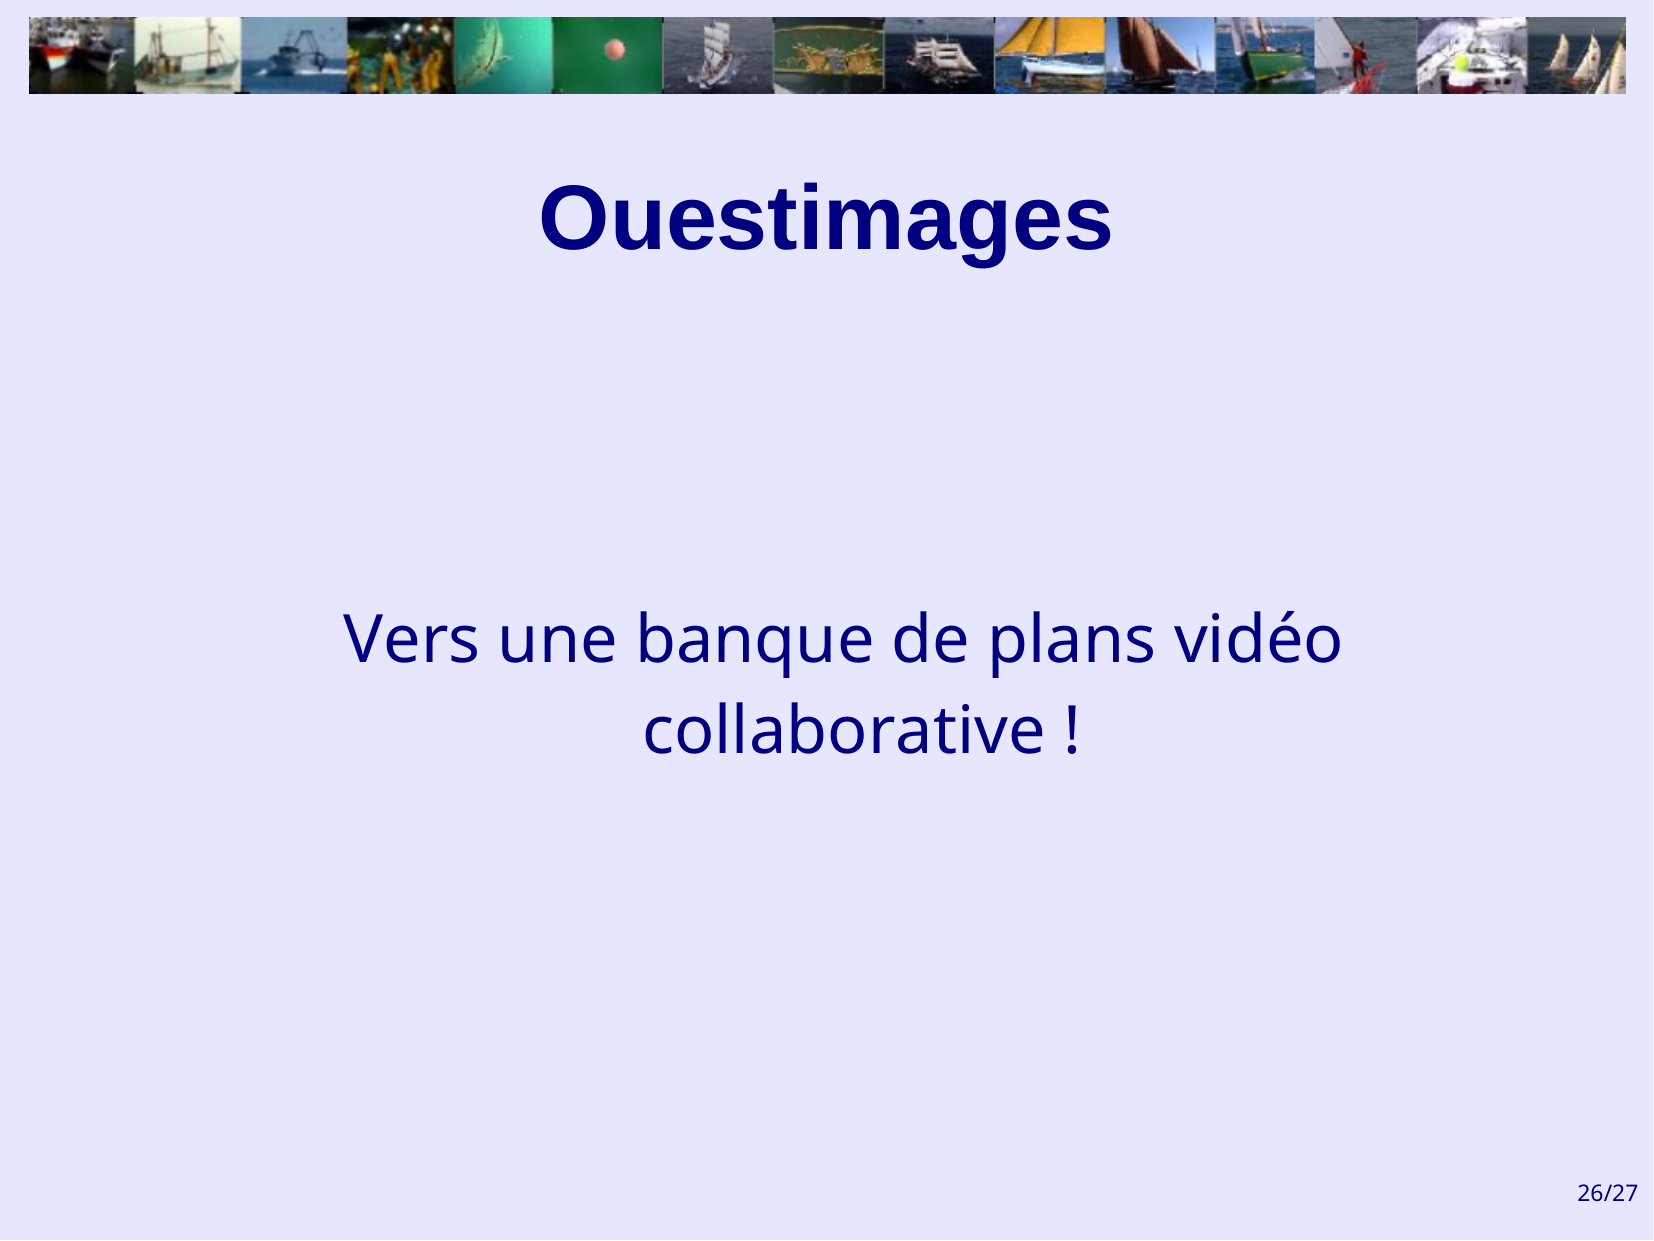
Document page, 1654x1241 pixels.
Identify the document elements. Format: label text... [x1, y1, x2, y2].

title Ouestimages [82, 114, 1571, 290]
subtitle Vers une banque de plans vidéo collaborative ! [82, 290, 1571, 1109]
picture [29, 17, 1626, 94]
